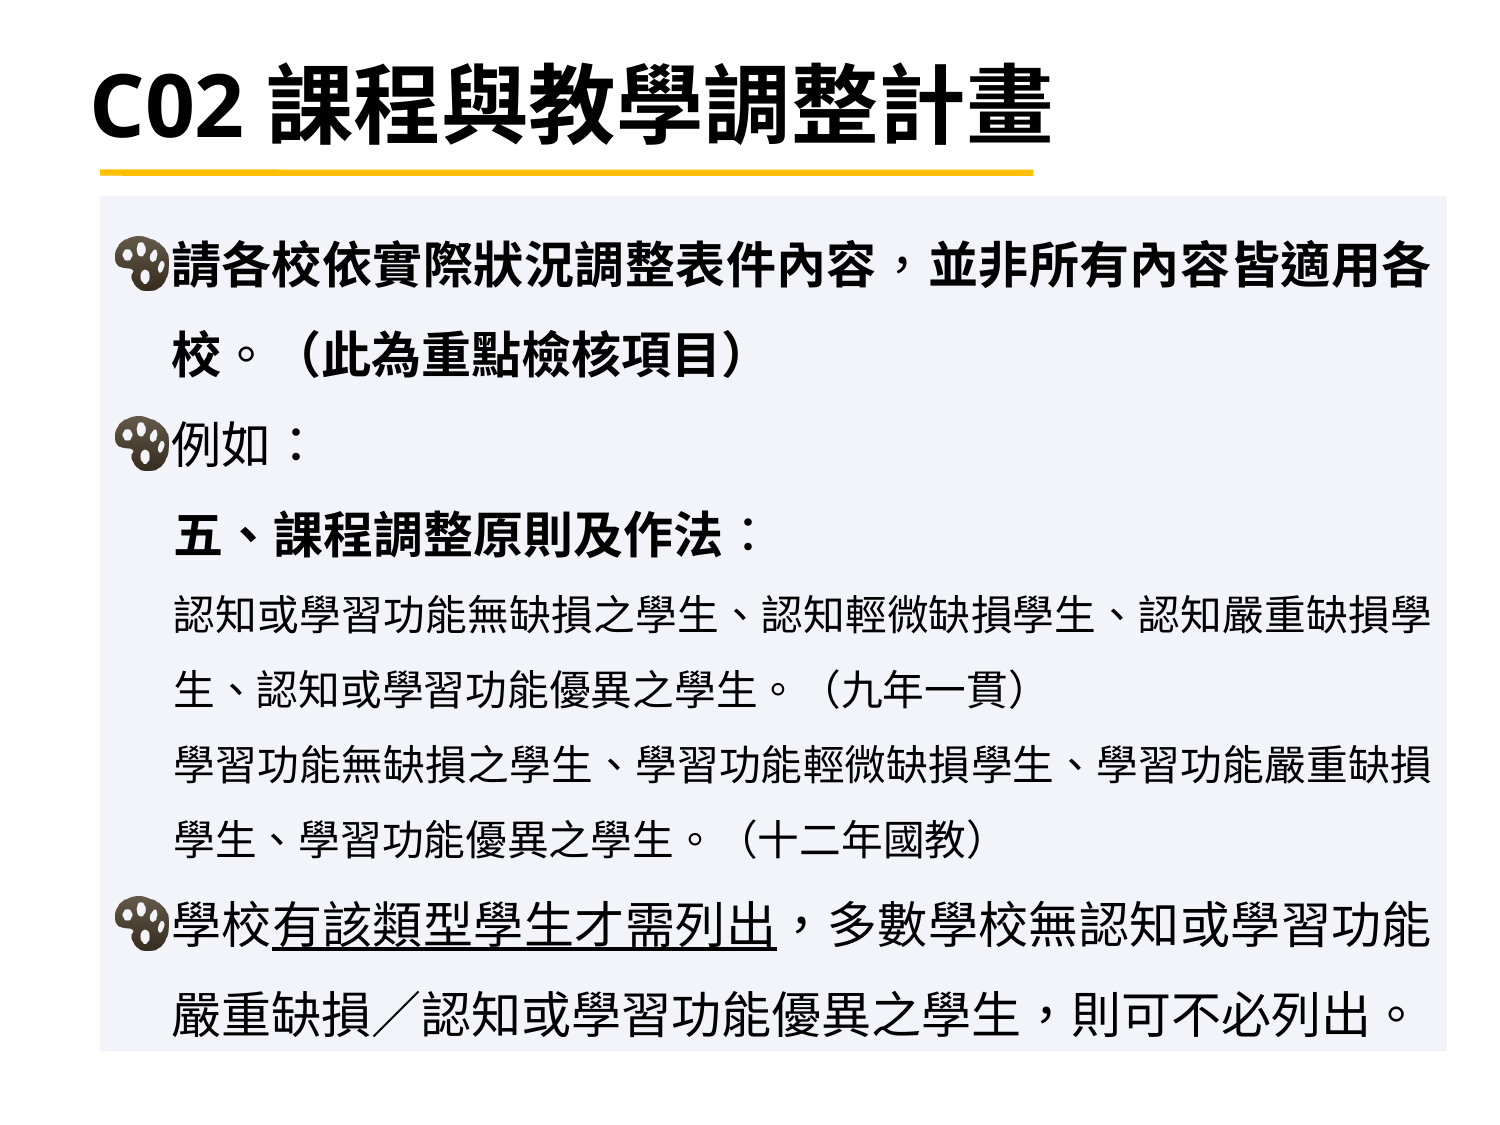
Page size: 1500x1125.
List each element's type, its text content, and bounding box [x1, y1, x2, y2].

text_box 請各校依實際狀況調整表件內容，並非所有內容皆適用各校。（此為重點檢核項目） 例如： 五、課程調整原則及作法： 認知或學習功能無缺損之學生、認知輕微缺損學生、認知嚴重缺損學生、認知或學習功能優異之學生。（九年一貫） 學習功能無缺損之學生、學習功能輕微缺損學生、學習功能嚴重缺損學生、學習功能優異之學生。（十二年國教） 學校有該類型學生才需列出，多數學校無認知或學習功能嚴重缺損／認知或學習功能優異之學生，則可不必列出。 [100, 196, 1447, 1052]
picture [115, 896, 169, 951]
picture [115, 236, 169, 291]
text_box C02課程與教學調整計畫 [74, 42, 1069, 163]
picture [115, 416, 169, 471]
